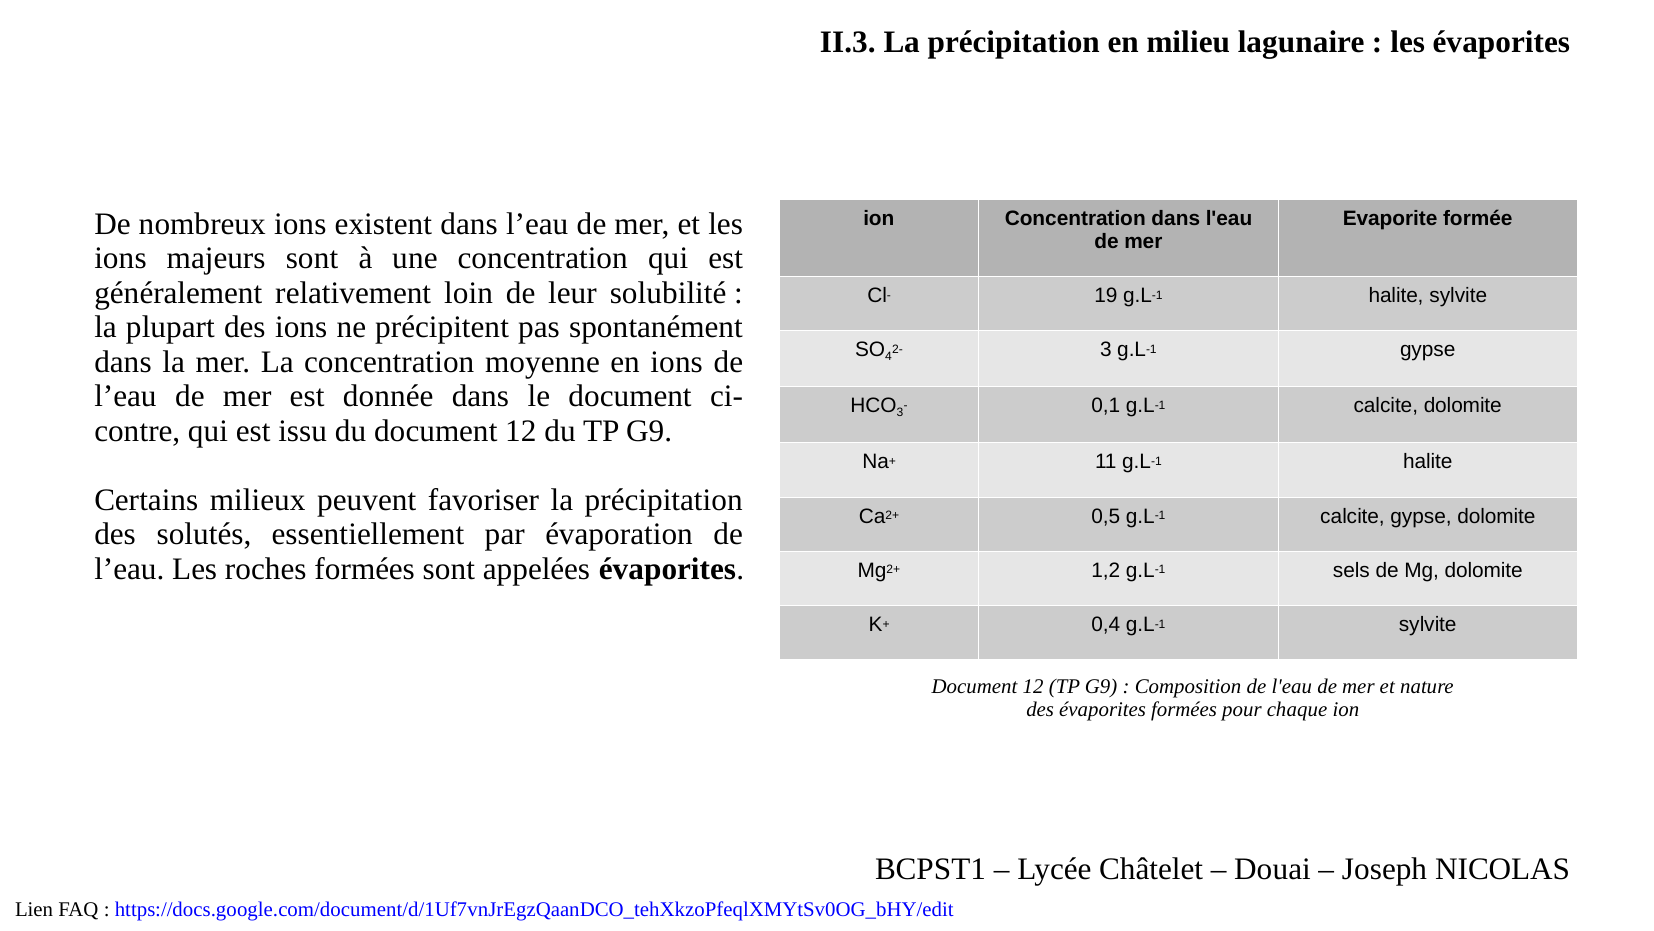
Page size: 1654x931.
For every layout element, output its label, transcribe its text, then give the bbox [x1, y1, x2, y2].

text_box De nombreux ions existent dans l’eau de mer, et les ions majeurs sont à une concentration qui est généralement relativement loin de leur solubilité : la plupart des ions ne précipitent pas spontanément dans la mer. La concentration moyenne en ions de l’eau de mer est donnée dans le document ci-contre, qui est issu du document 12 du TP G9. Certains milieux peuvent favoriser la précipitation des solutés, essentiellement par évaporation de l’eau. Les roches formées sont appelées évaporites. [94, 206, 745, 756]
table_cell sylvite [1279, 606, 1577, 659]
table_cell 19 g.L-1 [979, 277, 1278, 330]
table_cell Ca2+ [780, 498, 978, 551]
table_cell 11 g.L-1 [979, 443, 1278, 497]
text_box BCPST1 – Lycée Châtelet – Douai – Joseph NICOLAS [637, 832, 1571, 905]
table_cell Mg2+ [780, 552, 978, 605]
text_box II.3. La précipitation en milieu lagunaire : les évaporites [637, 5, 1572, 78]
table_header ion [780, 200, 978, 276]
table_cell HCO3- [780, 387, 978, 442]
table_cell calcite, dolomite [1279, 387, 1577, 442]
table_cell halite, sylvite [1279, 277, 1577, 330]
text_box Lien FAQ : https://docs.google.com/document/d/1Uf7vnJrEgzQaanDCO_tehXkzoPfeqlXMYtSv0OG_bHY/edit [0, 897, 993, 931]
table_cell Na+ [780, 443, 978, 497]
table_cell halite [1279, 443, 1577, 497]
table_cell calcite, gypse, dolomite [1279, 498, 1577, 551]
table_cell 0,5 g.L-1 [979, 498, 1278, 551]
table_cell 0,1 g.L-1 [979, 387, 1278, 442]
table_cell K+ [780, 606, 978, 659]
table_cell 1,2 g.L-1 [979, 552, 1278, 605]
table_header Evaporite formée [1279, 200, 1577, 276]
table_cell 3 g.L-1 [979, 331, 1278, 386]
table_cell SO42- [780, 331, 978, 386]
table_cell Cl- [780, 277, 978, 330]
text_box Document 12 (TP G9) : Composition de l'eau de mer et nature des évaporites formées pour chaque ion [921, 675, 1465, 745]
table_cell gypse [1279, 331, 1577, 386]
table_header Concentration dans l'eau de mer [979, 200, 1278, 276]
table_cell sels de Mg, dolomite [1279, 552, 1577, 605]
table_cell 0,4 g.L-1 [979, 606, 1278, 659]
